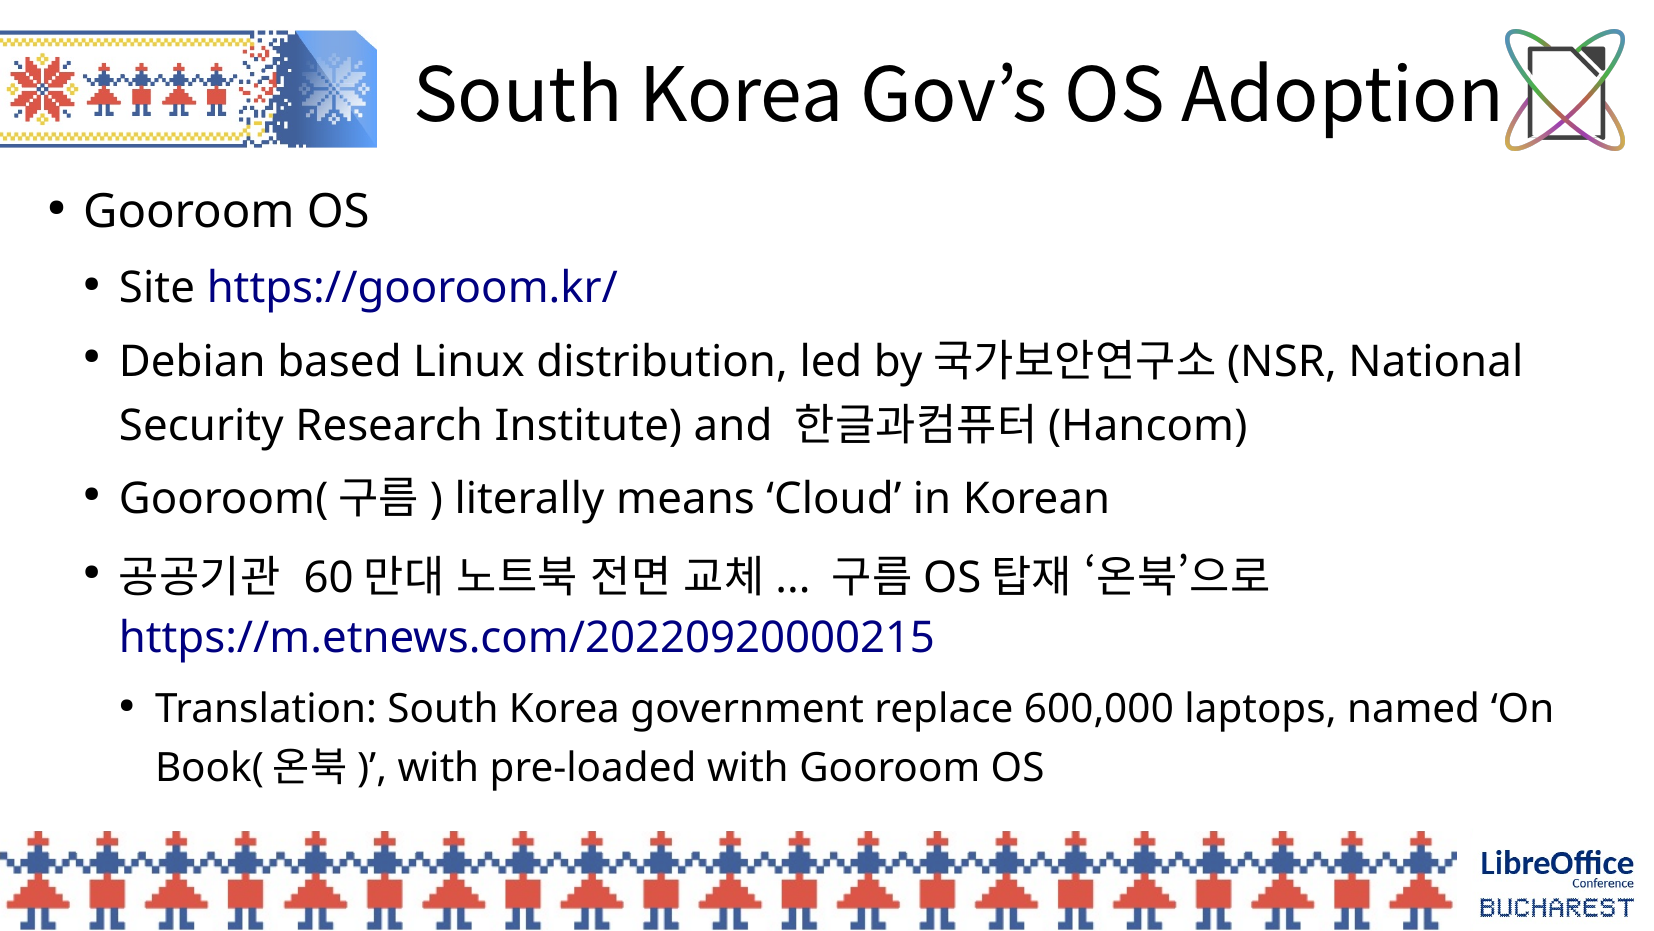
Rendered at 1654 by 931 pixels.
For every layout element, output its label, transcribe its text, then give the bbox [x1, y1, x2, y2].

title South Korea Gov’s OS Adoption [413, 29, 1625, 148]
list Gooroom OS Site https://gooroom.kr/ Debian based Linux distribution, led by국가보안연구소(NSR, National Security Research Institute) and 한글과컴퓨터(Hancom) Gooroom(구름) literally means ‘Cloud’ in Korean 공공기관 60만대 노트북 전면 교체... 구름OS탑재 ‘온북’으로https://m.etnews.com/20220920000215 Translation: South Korea government replace 600,000 laptops, named ‘On Book(온북)’, with pre-loaded with Gooroom OS [47, 177, 1625, 798]
picture [1580, 812, 1640, 931]
